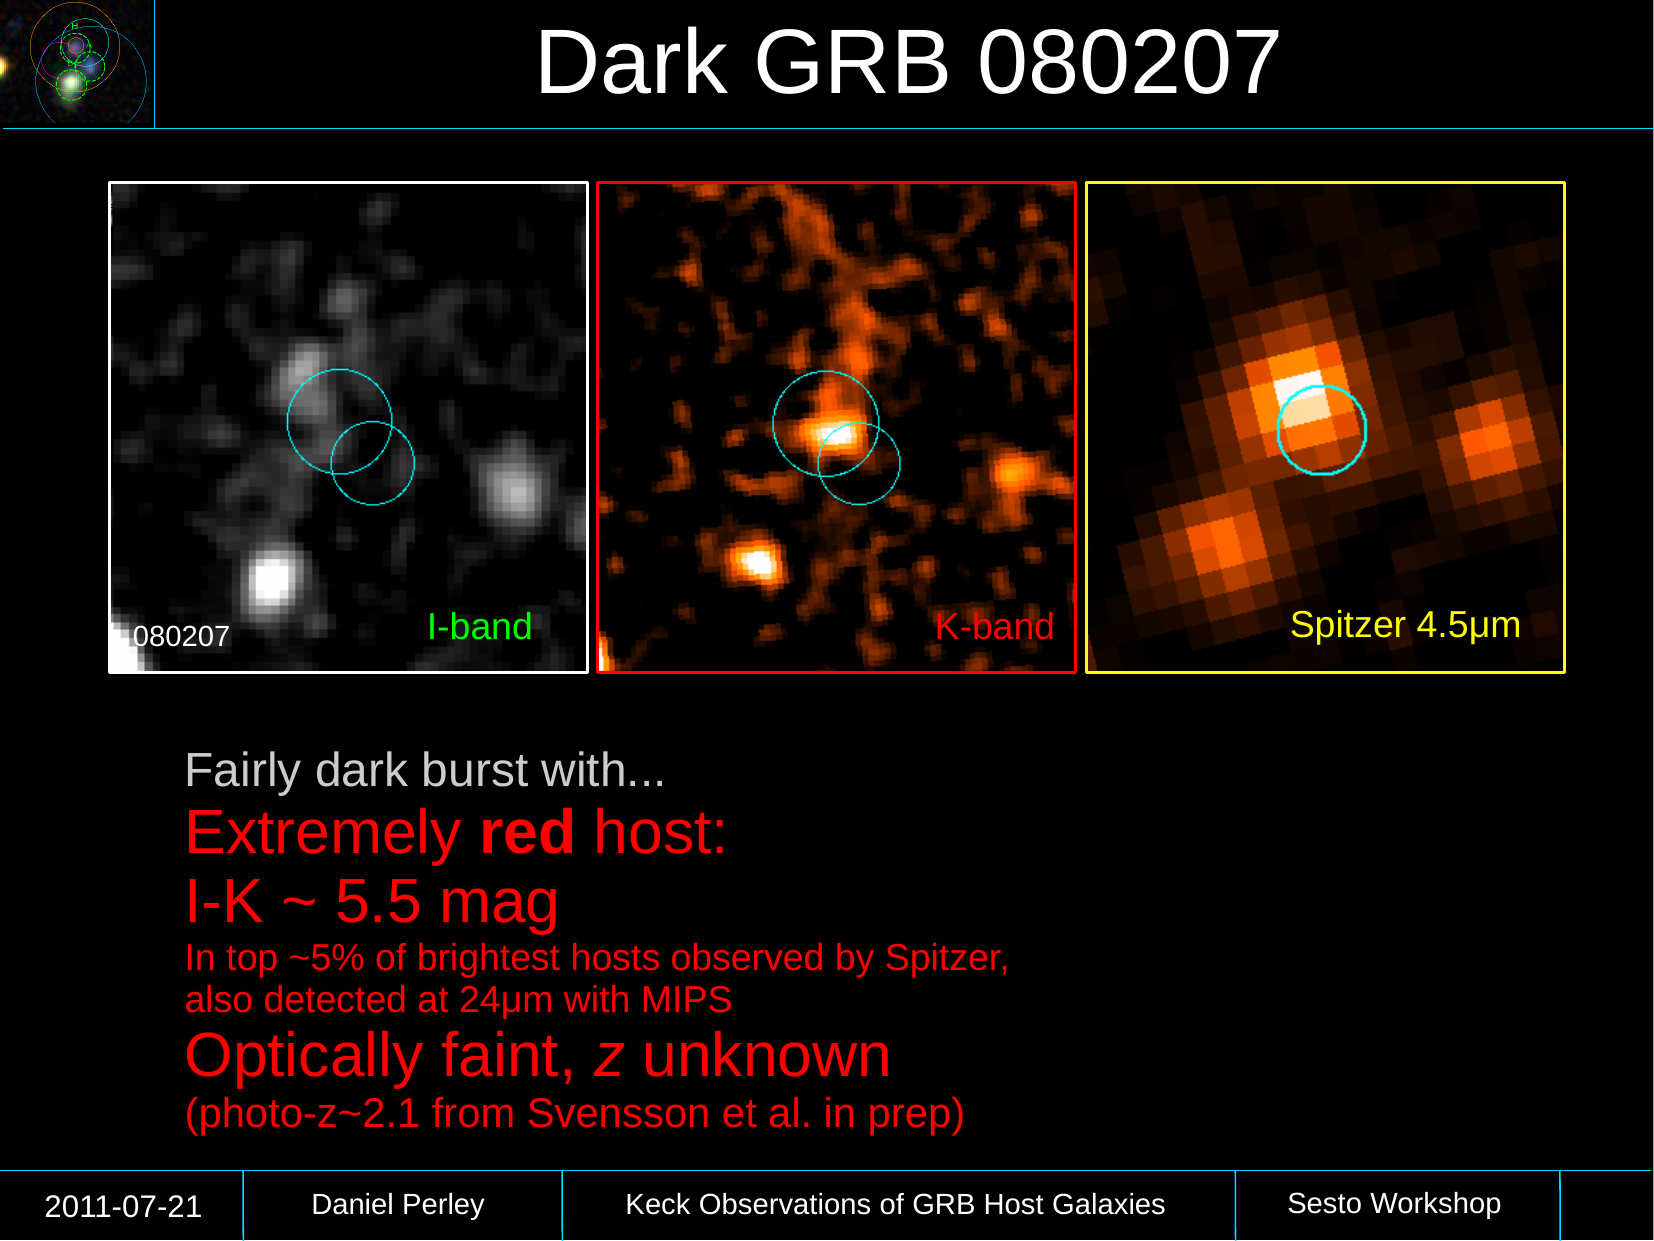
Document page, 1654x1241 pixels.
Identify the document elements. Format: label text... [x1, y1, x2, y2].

text_box I-band [412, 598, 590, 666]
text_box Fairly dark burst with... Extremely red host: I-K ~ 5.5 mag In top ~5% of brightest hosts observed by Spitzer, also detected at 24μm with MIPS Optically faint, z unknown (photo-z~2.1 from Svensson et al. in prep) [169, 735, 1051, 1144]
picture [598, 183, 1074, 672]
picture [1088, 183, 1564, 672]
text_box K-band [848, 598, 1070, 666]
picture [111, 183, 587, 672]
picture [0, 0, 151, 123]
text_box 080207 [118, 612, 429, 670]
title Dark GRB 080207 [165, 10, 1654, 114]
text_box Spitzer 4.5μm [1275, 596, 1538, 654]
